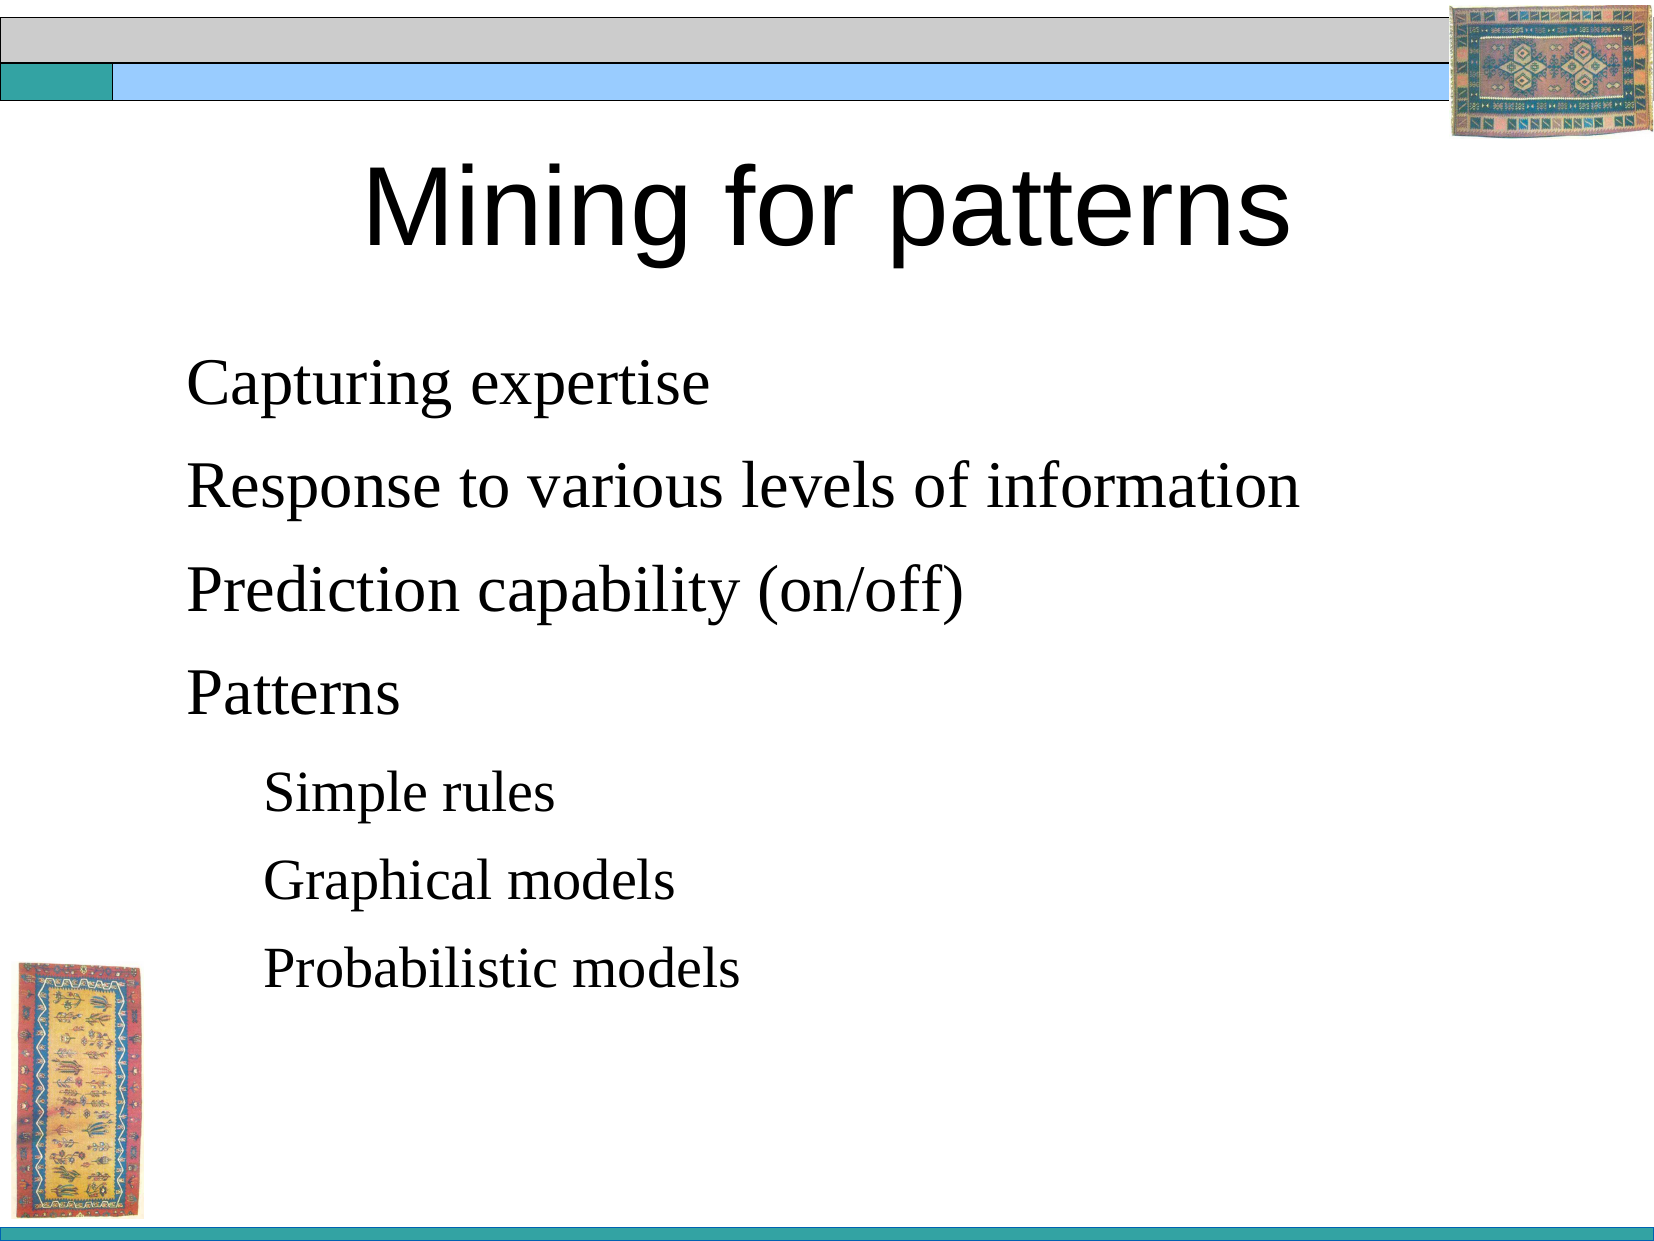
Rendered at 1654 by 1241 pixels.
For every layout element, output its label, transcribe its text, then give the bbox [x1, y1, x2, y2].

picture [1449, 5, 1654, 139]
picture [12, 962, 144, 1219]
title Mining for patterns [121, 102, 1534, 310]
list Capturing expertise Response to various levels of information Prediction capability (on/off) Patterns Simple rules Graphical models Probabilistic models [168, 344, 1581, 1112]
